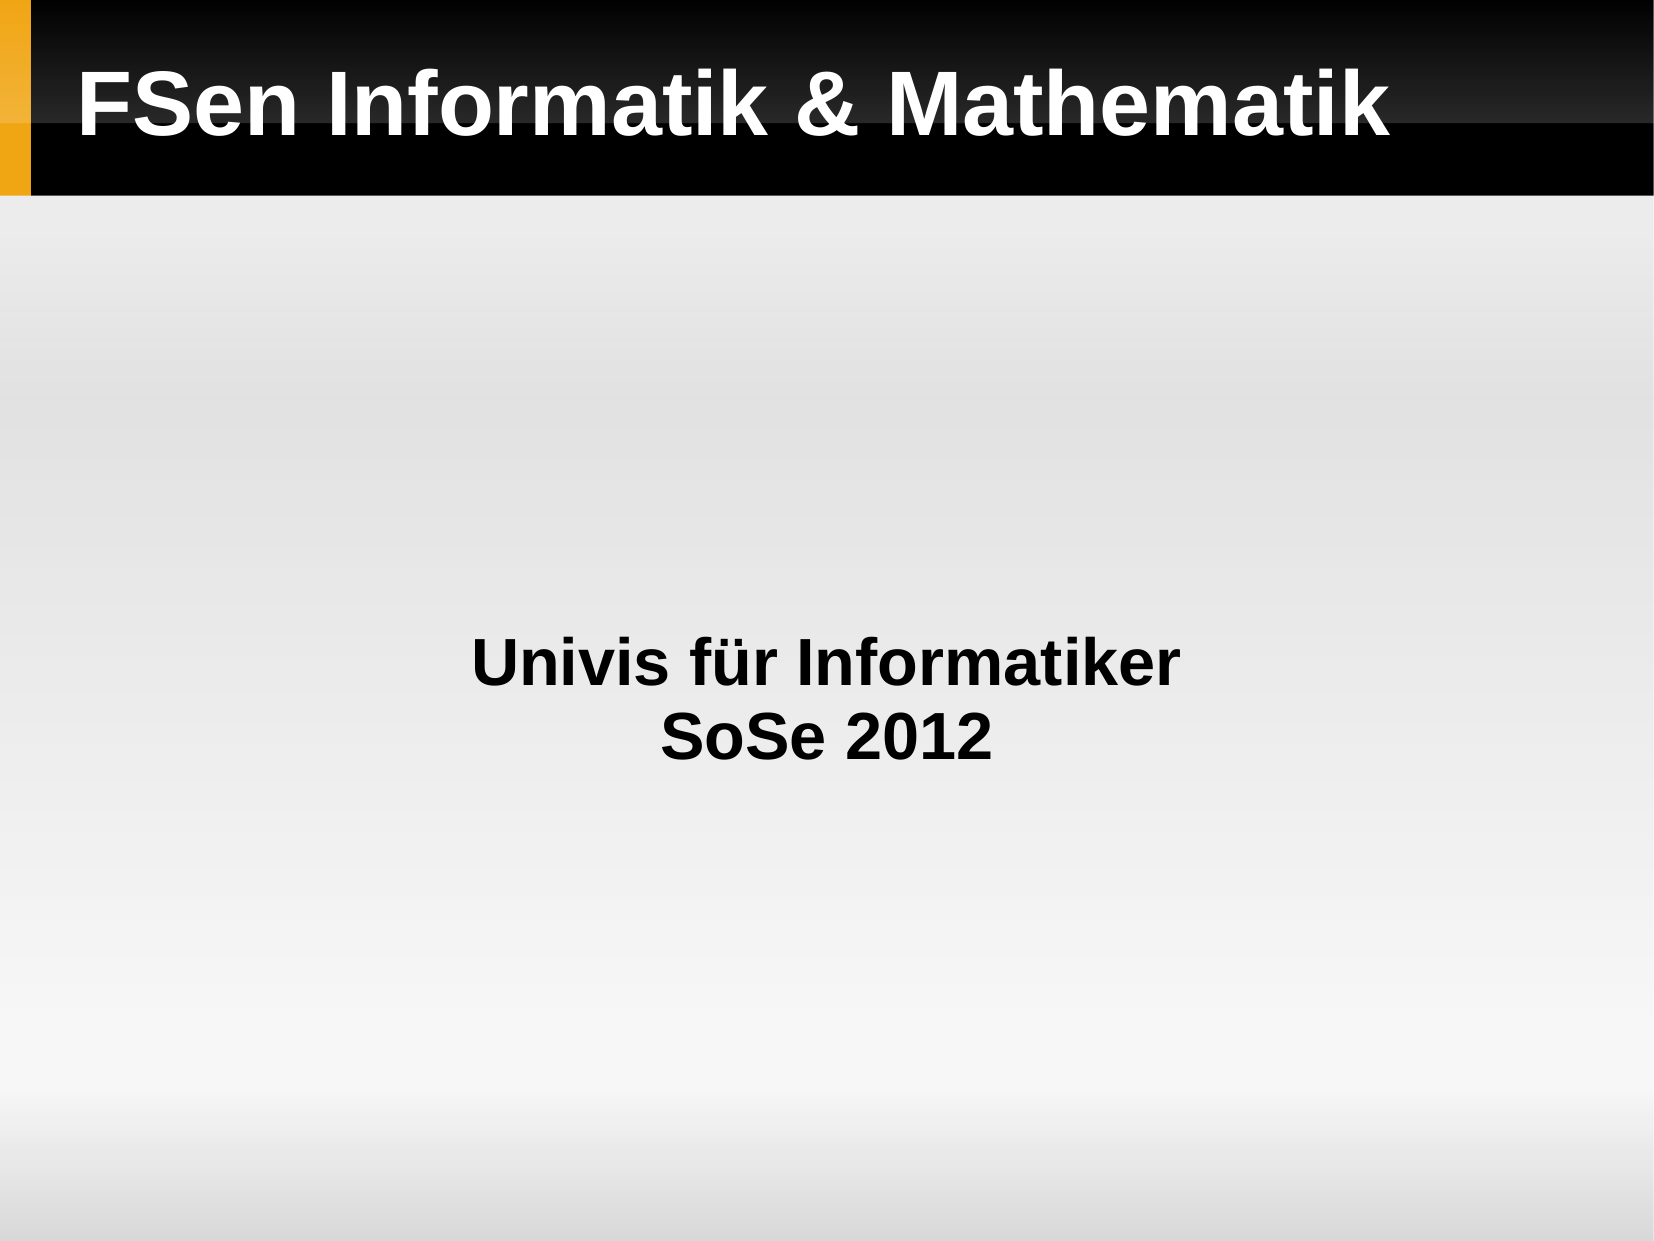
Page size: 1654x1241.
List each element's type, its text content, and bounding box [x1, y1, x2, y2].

picture [0, 0, 1654, 1241]
title FSen Informatik & Mathematik [76, 0, 1565, 208]
subtitle Univis für Informatiker SoSe 2012 [82, 297, 1571, 1102]
